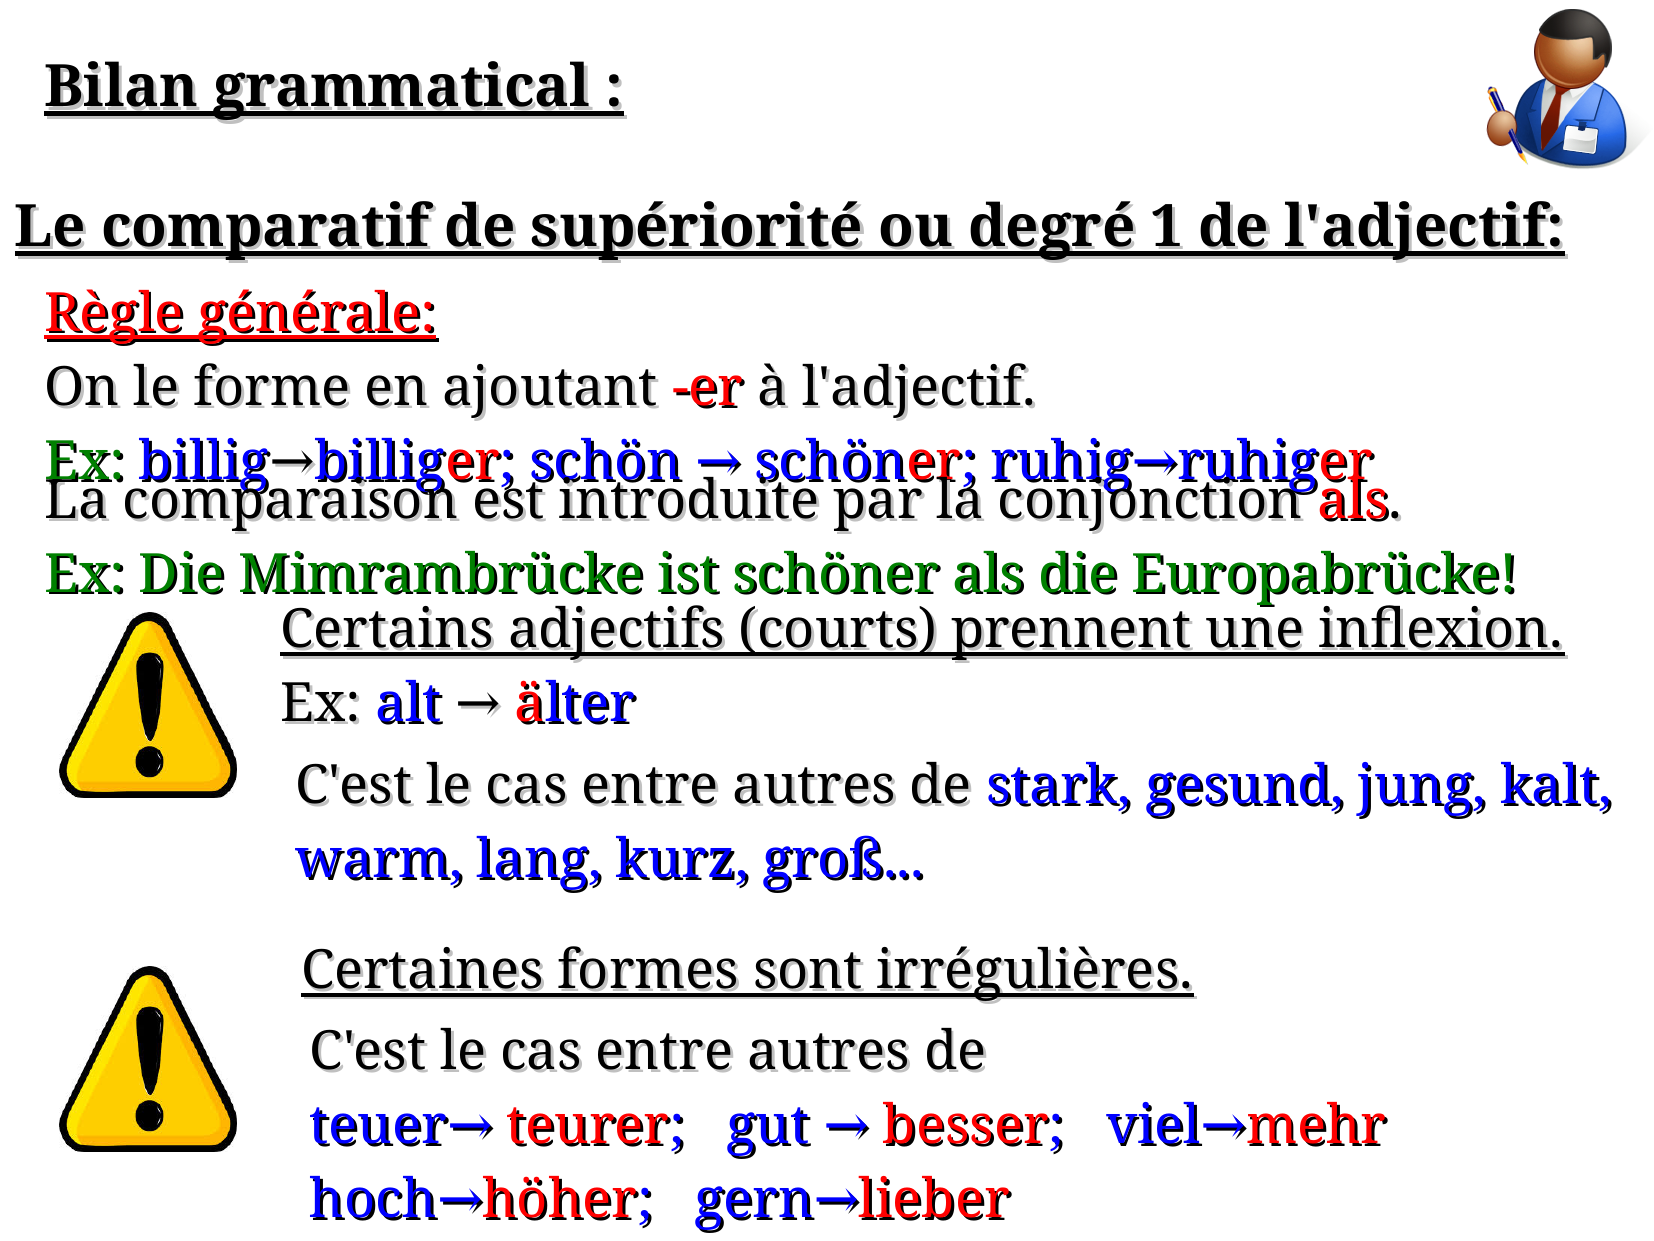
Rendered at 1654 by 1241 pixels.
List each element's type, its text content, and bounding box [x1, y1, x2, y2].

picture [1476, 0, 1654, 178]
text_box La comparaison est introduite par la conjonction als. Ex: Die Mimrambrücke ist schöner als die Europabrücke! [29, 452, 1648, 591]
text_box Certaines formes sont irrégulières. [286, 923, 1625, 1004]
picture [59, 612, 237, 798]
text_box Le comparatif de supériorité ou degré 1 de l'adjectif: [0, 177, 1625, 266]
text_box Bilan grammatical : [29, 37, 651, 119]
picture [59, 966, 237, 1152]
text_box Certains adjectifs (courts) prennent une inflexion. Ex: alt → älter [265, 582, 1654, 782]
text_box C'est le cas entre autres de stark, gesund, jung, kalt, warm, lang, kurz, groß... [280, 738, 1654, 886]
text_box Règle générale: On le forme en ajoutant -er à l'adjectif. Ex: billig→billiger; schön → schöner; ruhig→ruhiger [29, 265, 1625, 452]
text_box C'est le cas entre autres de teuer→ teurer; gut → besser; viel→mehr hoch→höher; gern→lieber [295, 1003, 1536, 1204]
